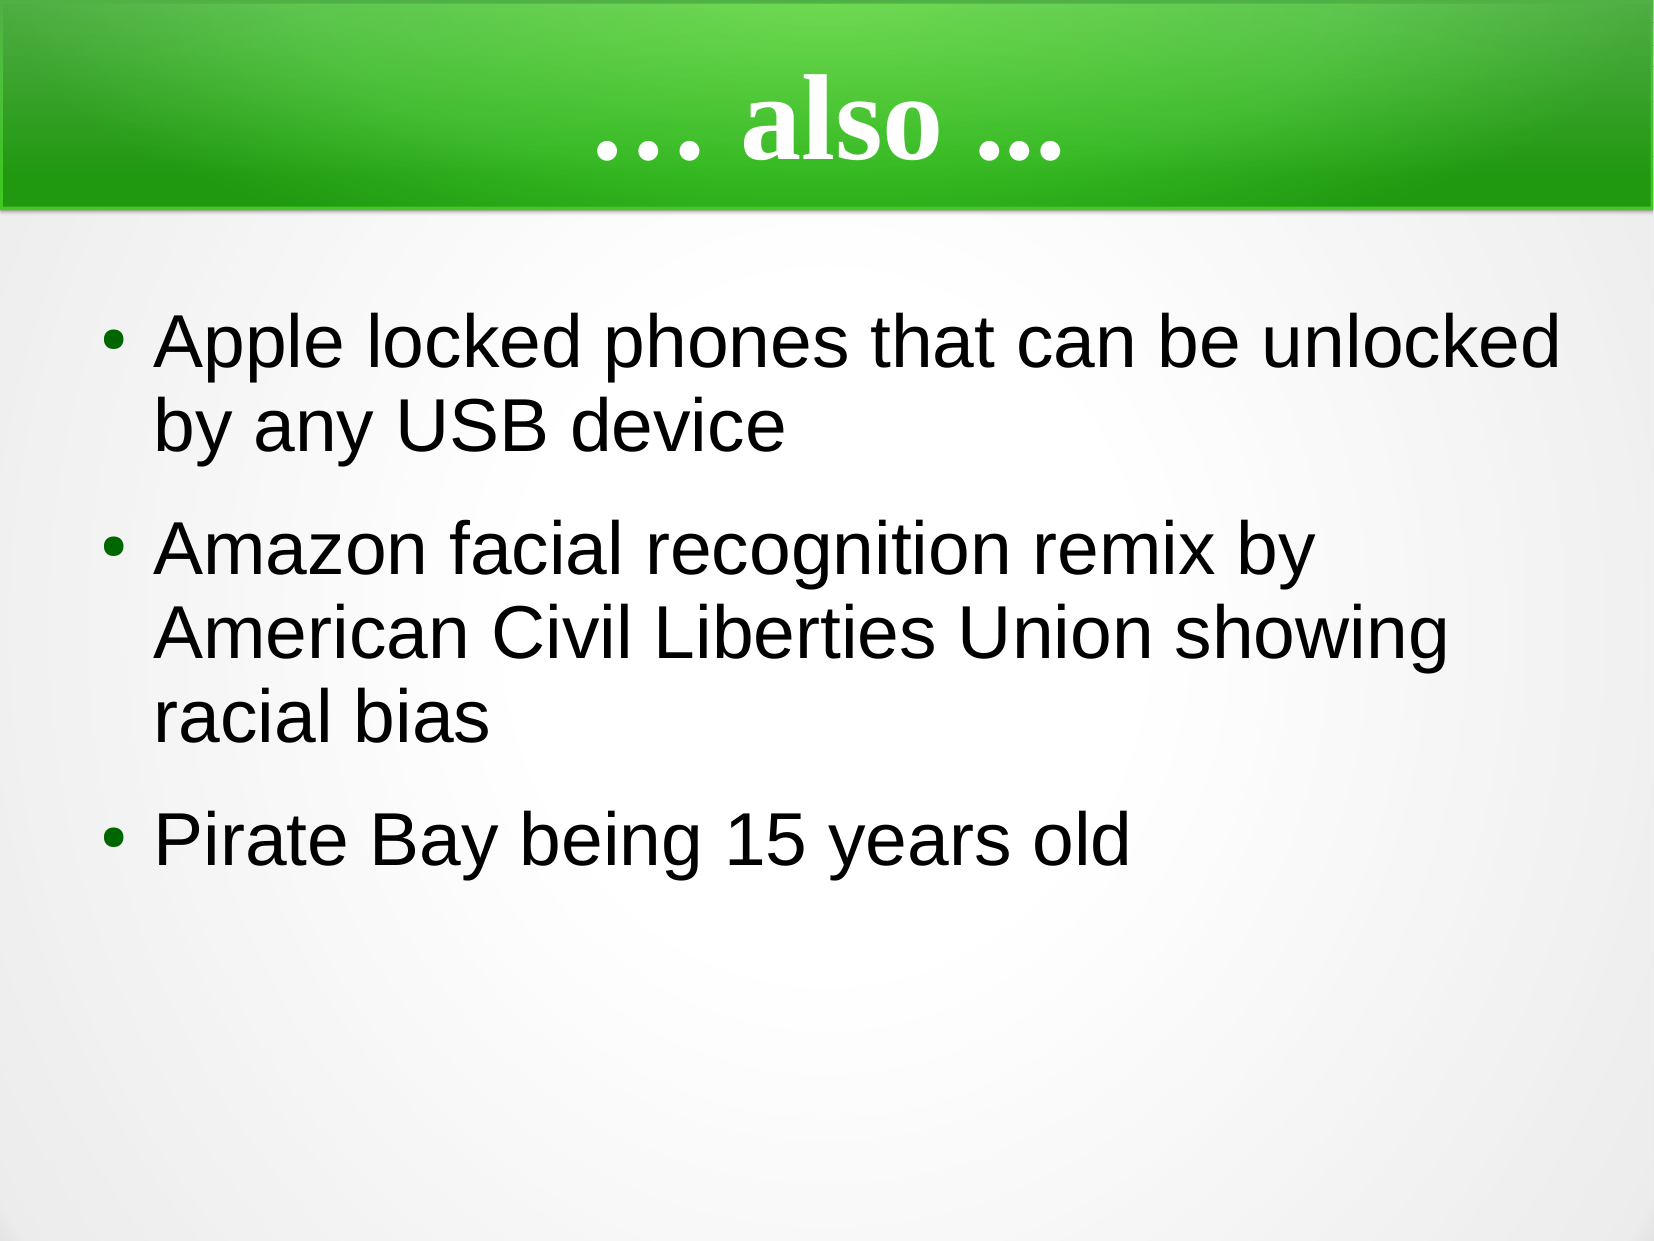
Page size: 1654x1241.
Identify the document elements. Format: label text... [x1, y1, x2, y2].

title … also ... [82, 28, 1571, 208]
list Apple locked phones that can be unlocked by any USB device Amazon facial recognition remix by American Civil Liberties Union showing racial bias Pirate Bay being 15 years old [82, 299, 1571, 1019]
